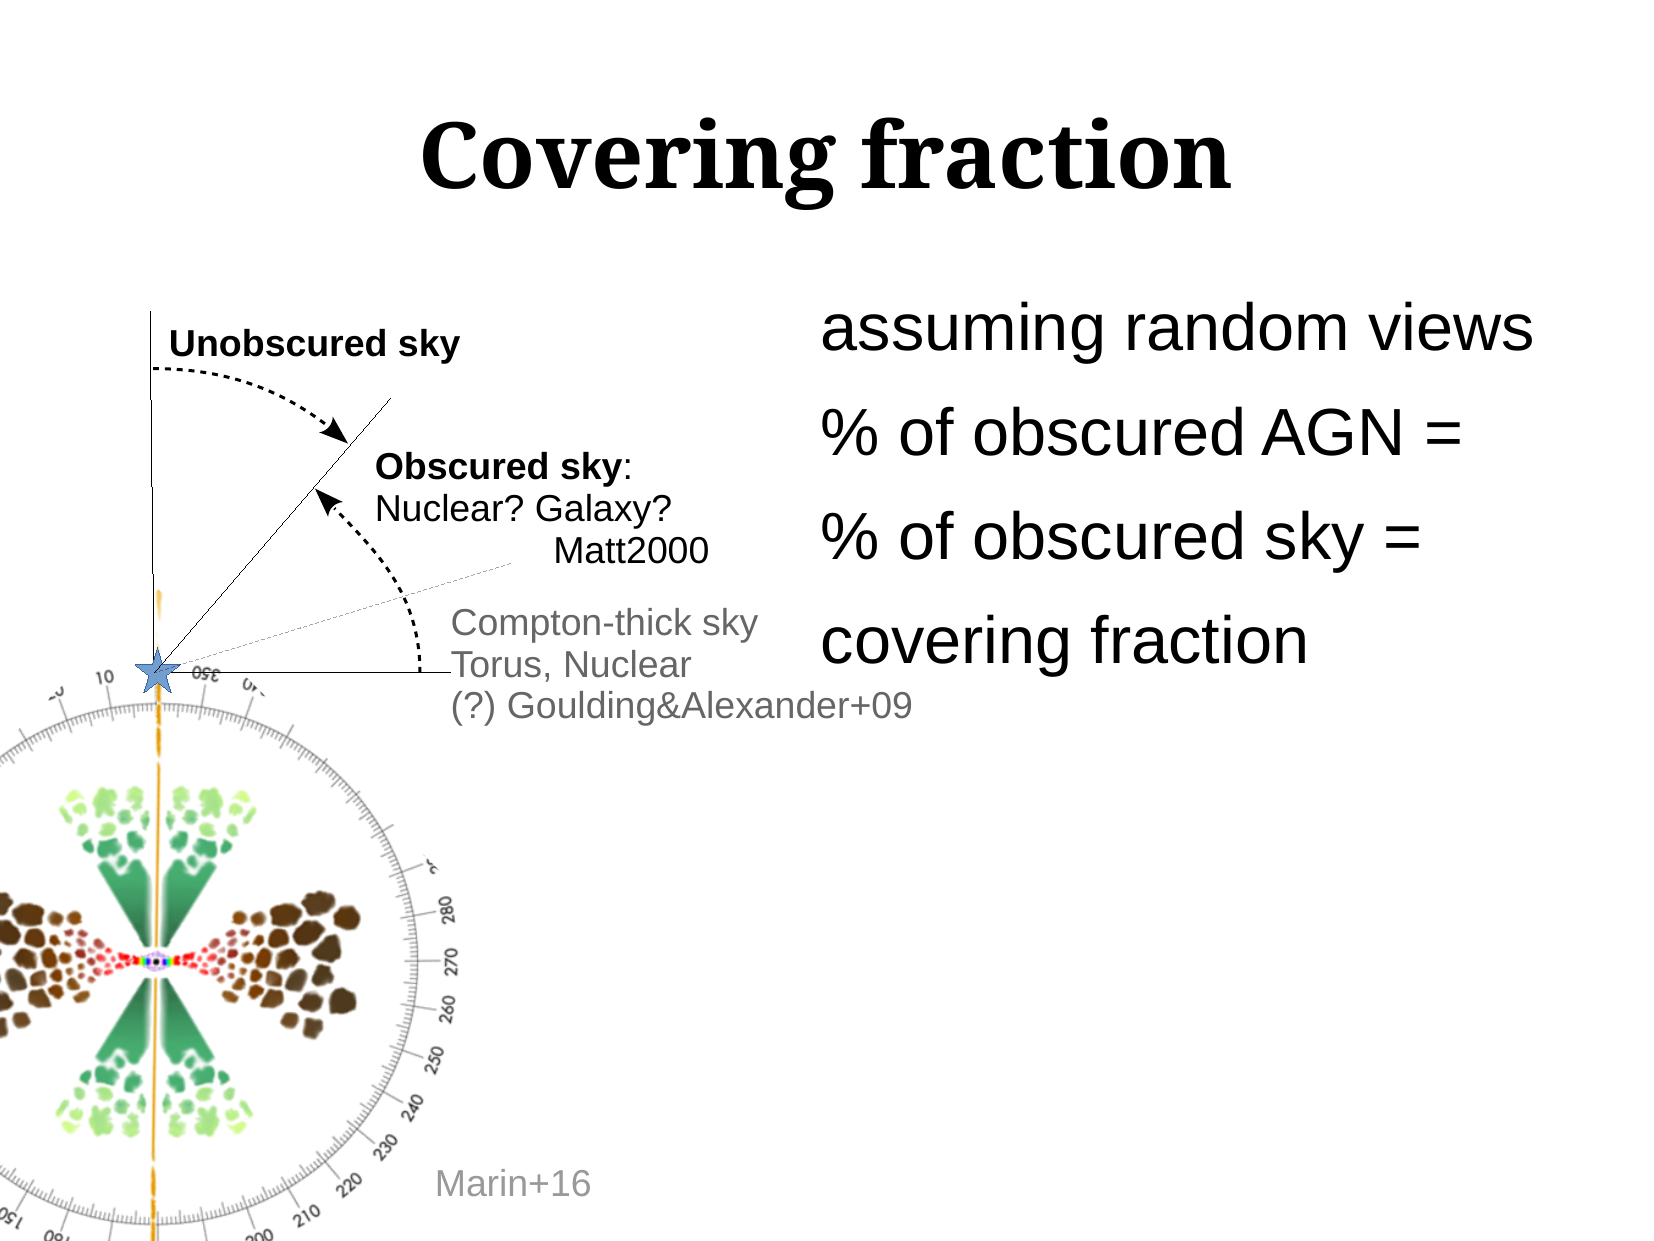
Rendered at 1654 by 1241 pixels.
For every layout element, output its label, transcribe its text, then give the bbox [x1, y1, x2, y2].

text_box Marin+16 [420, 1155, 721, 1212]
title Covering fraction [82, 49, 1571, 257]
text_box Compton-thick sky Torus, Nuclear (?) Goulding&Alexander+09 [435, 593, 931, 777]
text_box Obscured sky: Nuclear? Galaxy? Matt2000 [360, 438, 781, 579]
text_box [135, 647, 181, 693]
list assuming random views % of obscured AGN = % of obscured sky = covering fraction [750, 290, 1636, 1186]
text_box Unobscured sky [154, 314, 575, 414]
picture [154, 589, 242, 672]
picture [0, 594, 646, 1241]
